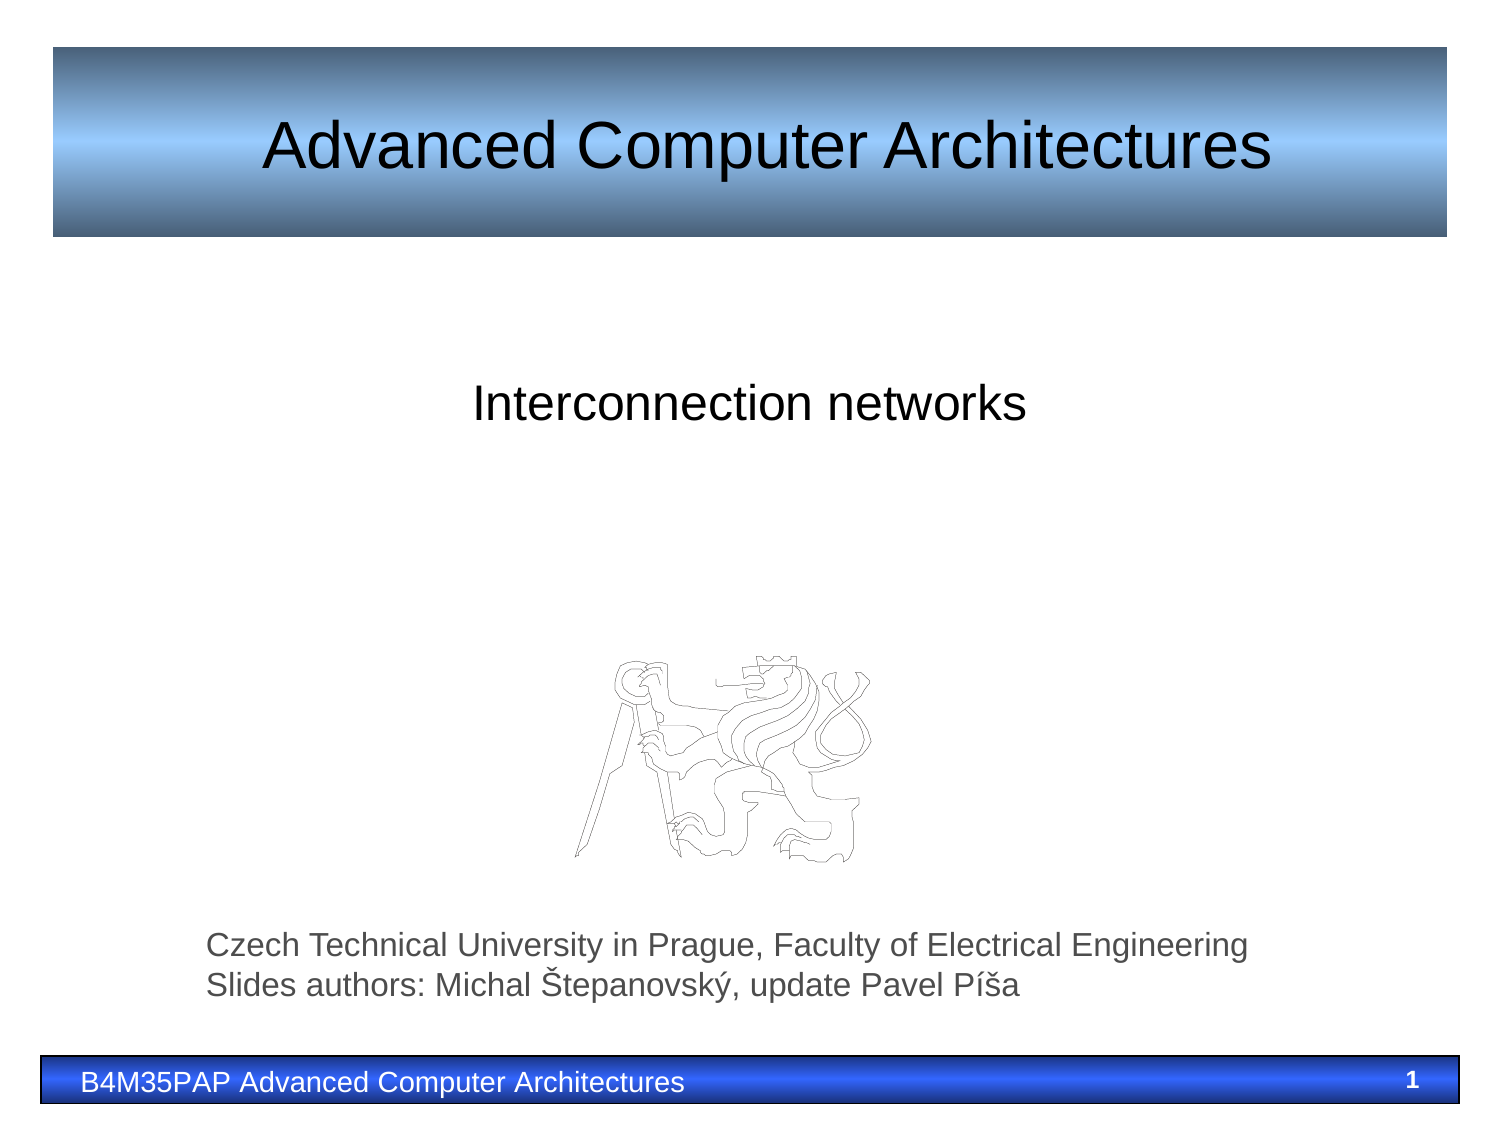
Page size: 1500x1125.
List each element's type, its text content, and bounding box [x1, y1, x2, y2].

text_box Czech Technical University in Prague, Faculty of Electrical Engineering Slides authors: Michal Štepanovský, update Pavel Píša [191, 915, 1270, 1011]
chart [571, 653, 877, 869]
text_box Interconnection networks [53, 362, 1447, 438]
text_box Advanced Computer Architectures [53, 47, 1447, 237]
